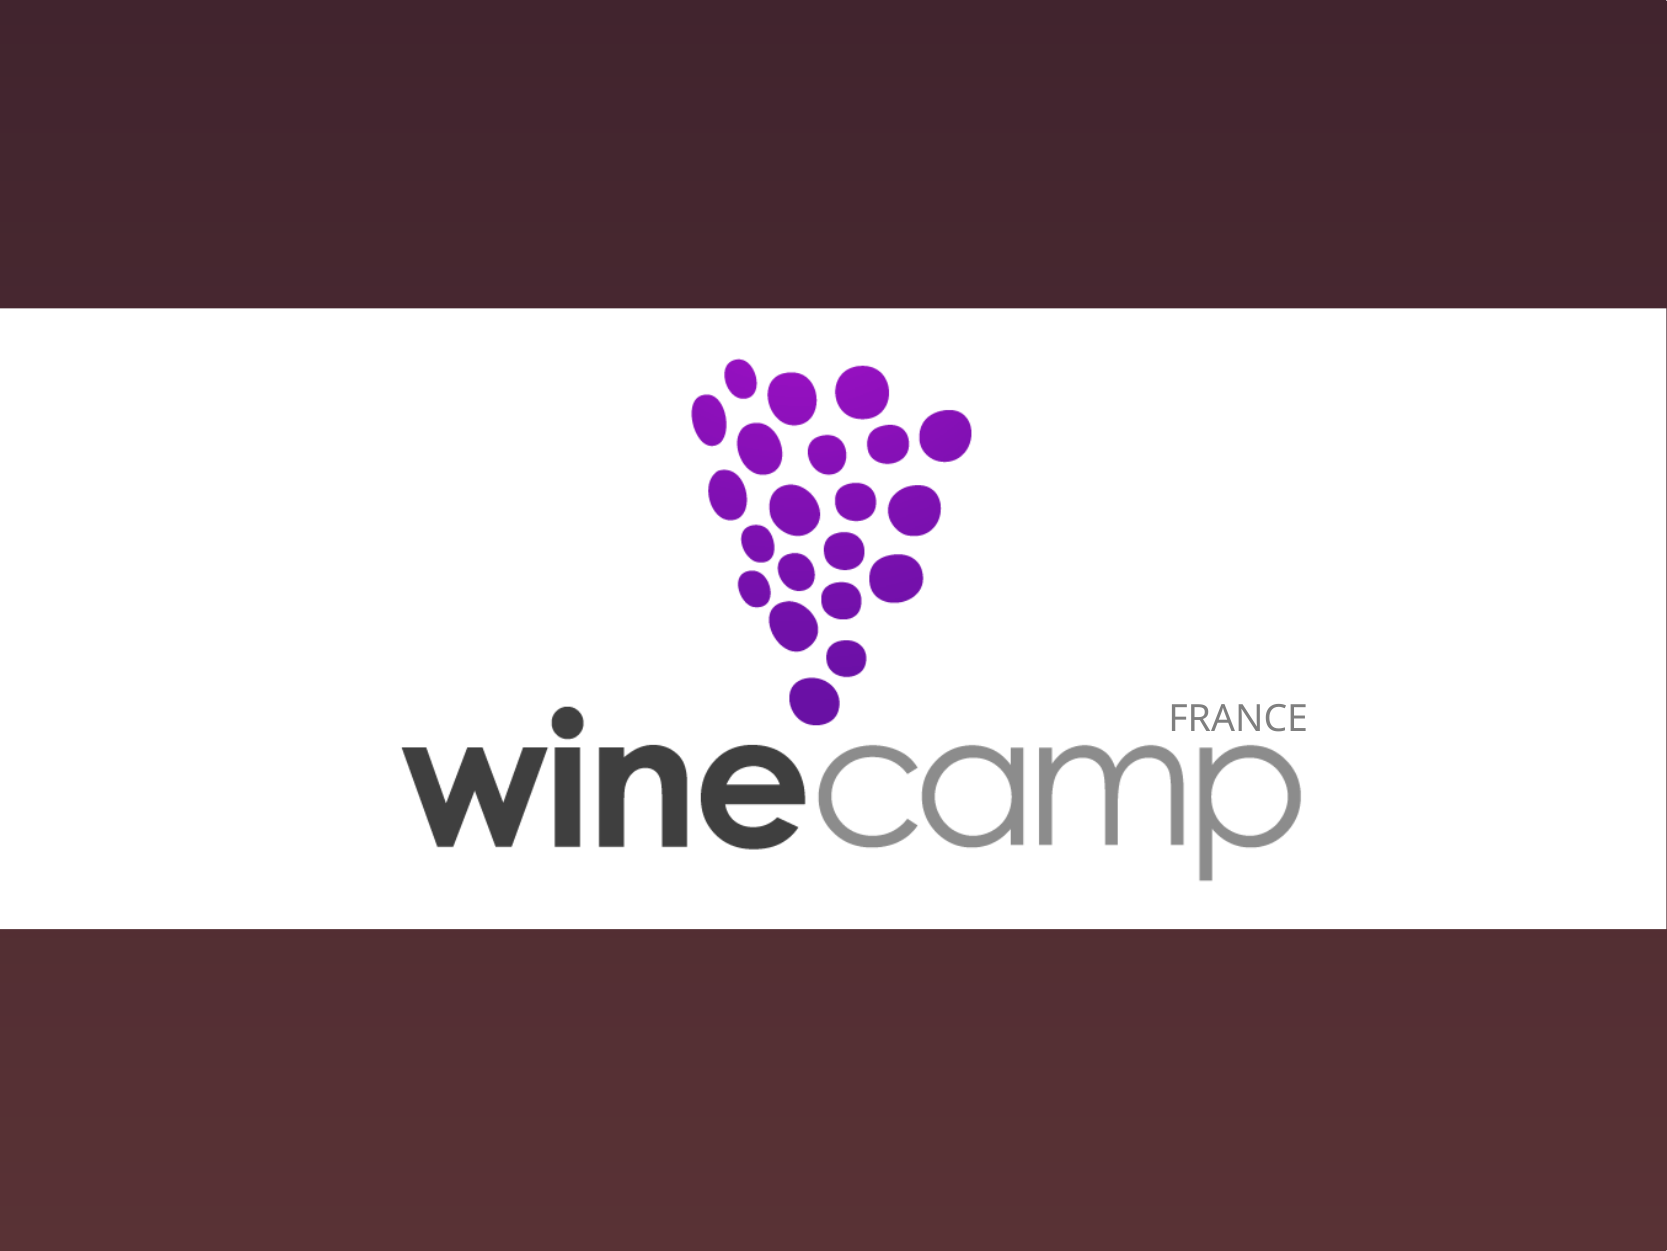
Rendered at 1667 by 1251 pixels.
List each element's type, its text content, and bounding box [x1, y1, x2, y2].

picture [364, 340, 1338, 894]
text_box [0, 308, 1667, 930]
text_box FRANCE [1168, 691, 1309, 743]
